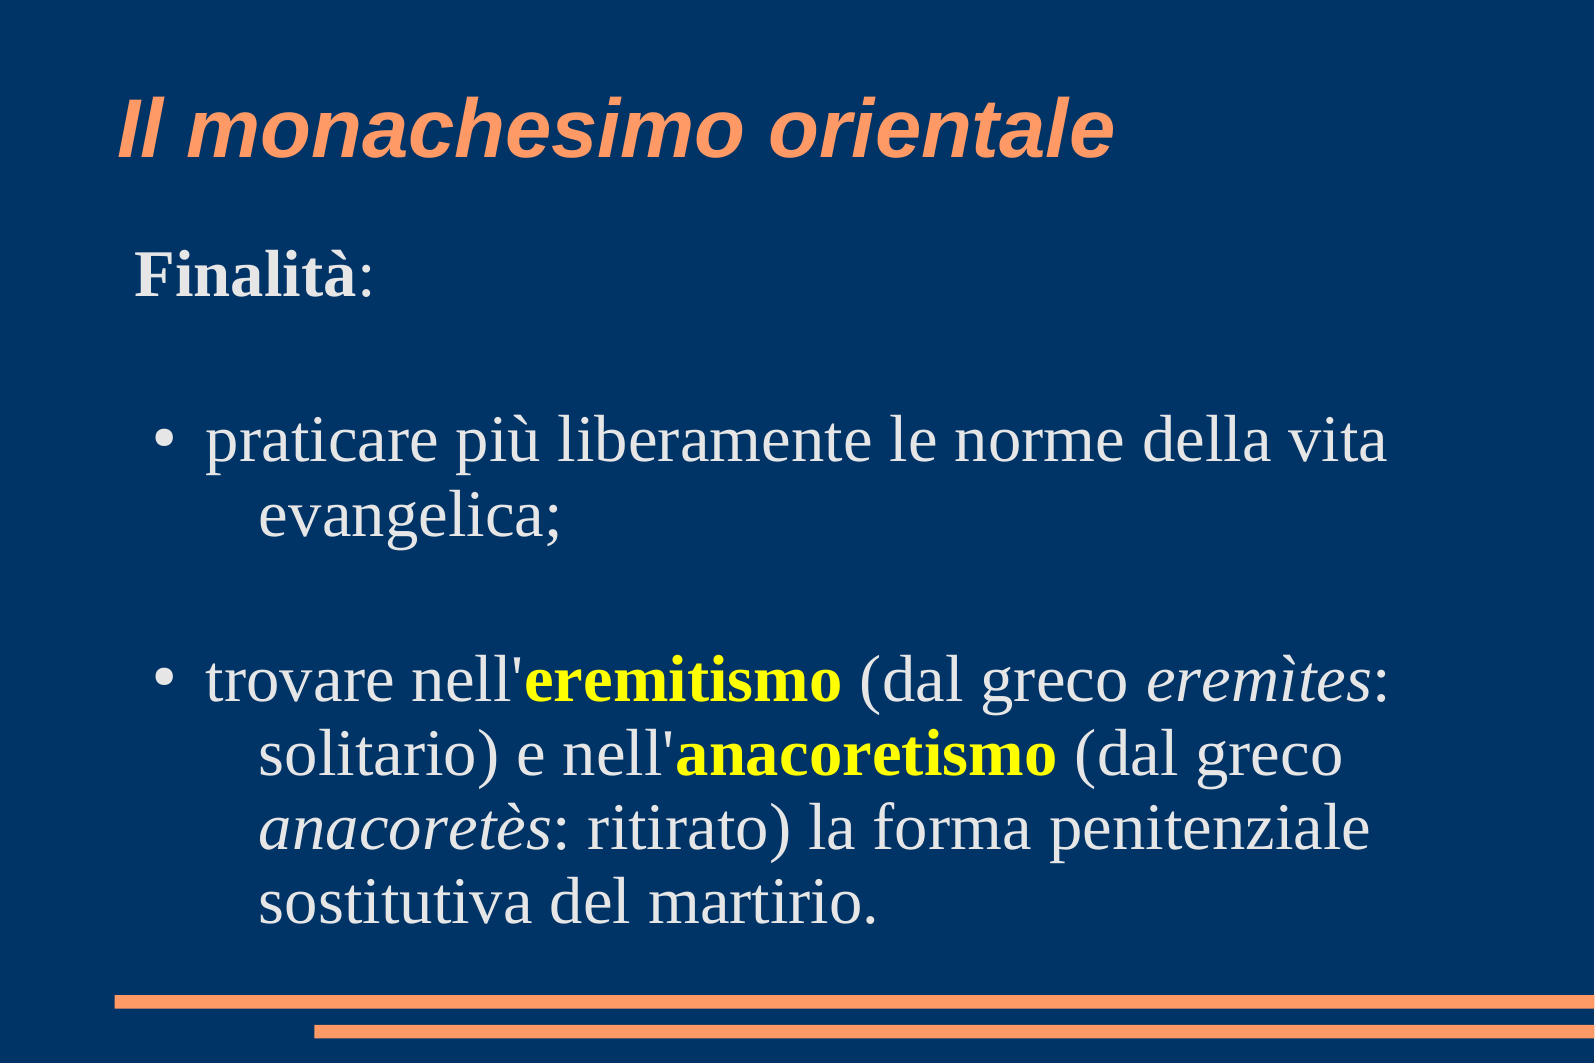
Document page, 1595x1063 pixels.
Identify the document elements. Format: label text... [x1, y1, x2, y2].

title Il monachesimo orientale [117, 39, 1479, 218]
list Finalità: praticare più liberamente le norme della vita evangelica; trovare nell'eremitismo (dal greco eremìtes: solitario) e nell'anacoretismo (dal greco anacoretès: ritirato) la forma penitenziale sostitutiva del martirio. [117, 237, 1505, 939]
